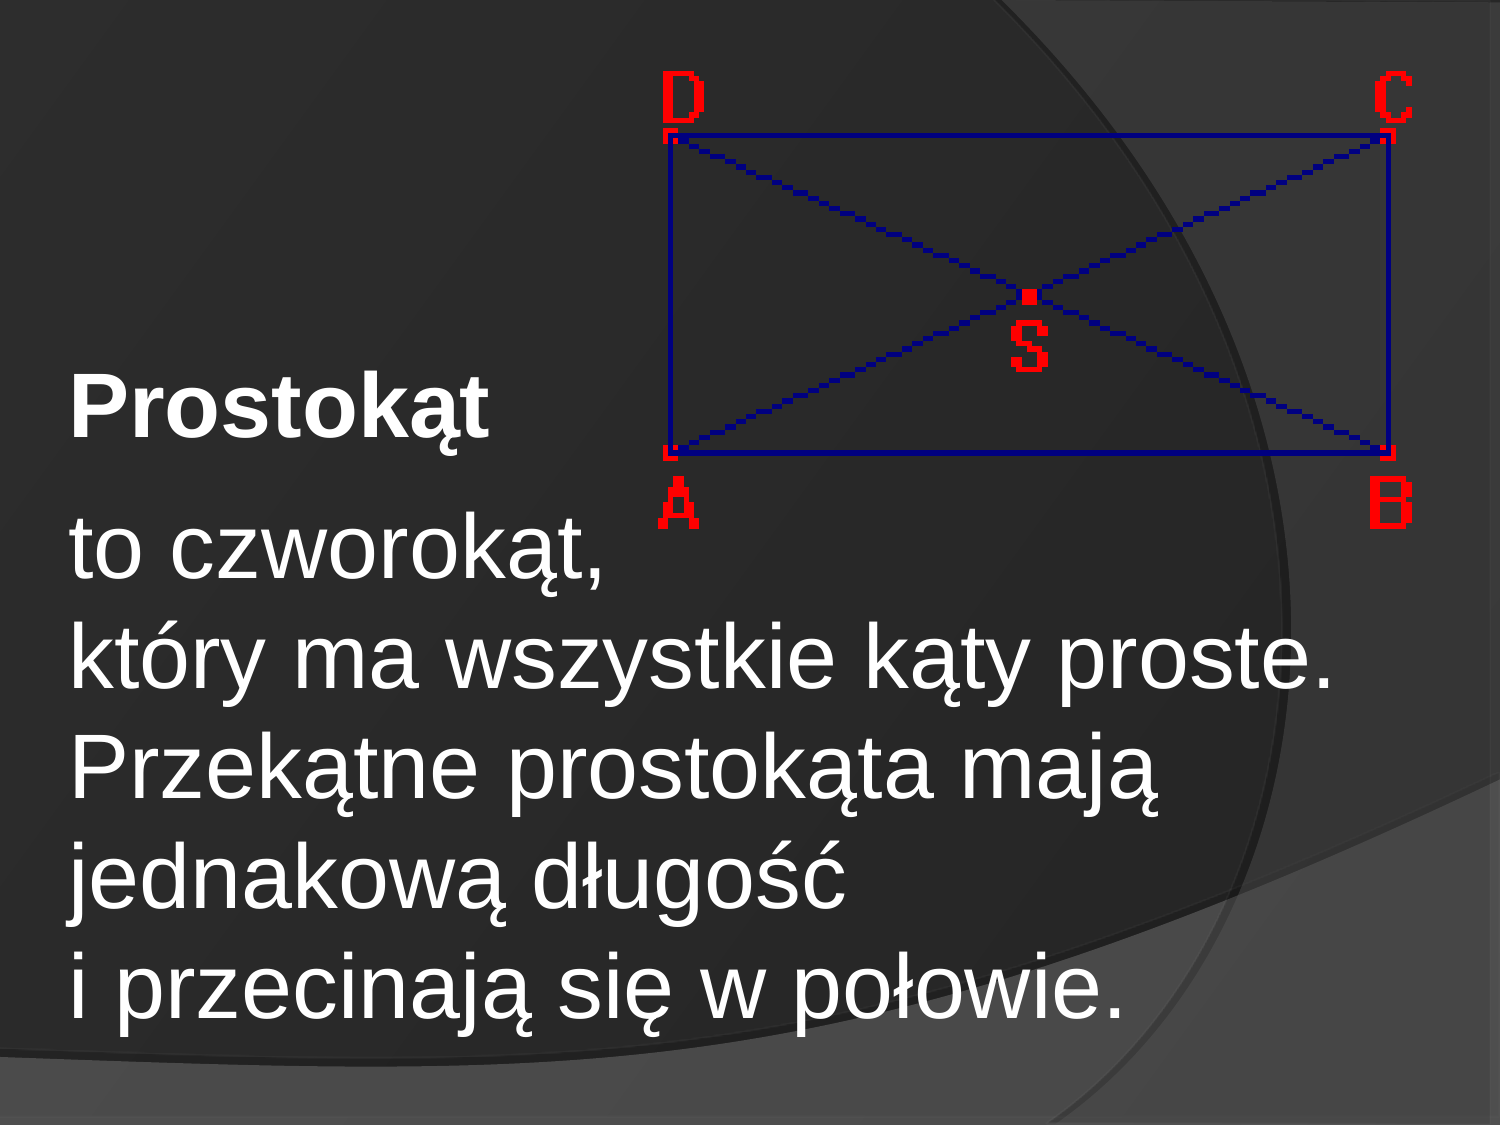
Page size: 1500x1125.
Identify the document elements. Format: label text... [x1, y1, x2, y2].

picture [658, 66, 1412, 529]
text_box Prostokąt [53, 338, 532, 463]
text_box to czworokąt, który ma wszystkie kąty proste. Przekątne prostokąta mają jednakową długość i przecinają się w połowie. [53, 480, 1471, 1045]
